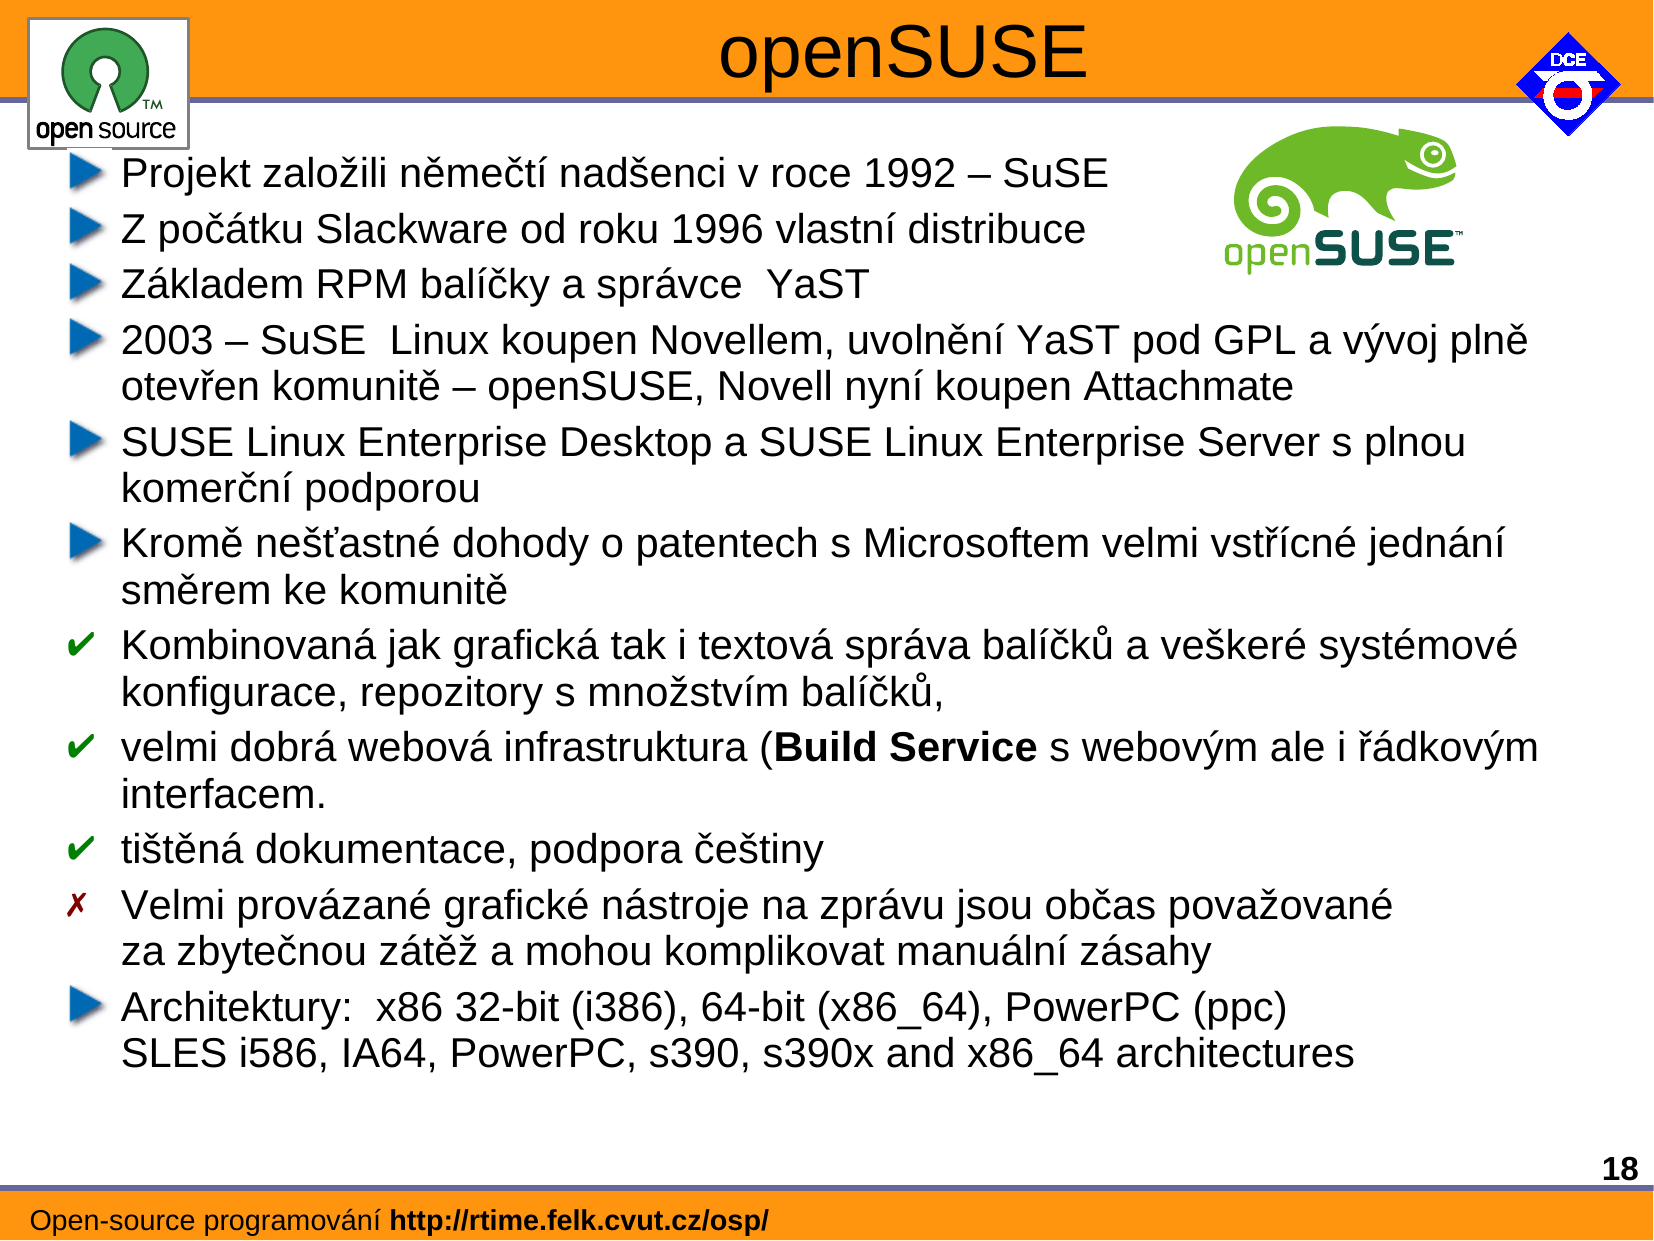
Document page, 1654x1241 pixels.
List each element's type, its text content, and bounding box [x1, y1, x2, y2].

text_box [1425, 230, 1455, 266]
text_box [1388, 230, 1420, 266]
text_box [1270, 244, 1288, 266]
text_box [1351, 230, 1383, 266]
text_box [1455, 231, 1463, 236]
text_box [1315, 230, 1346, 266]
list Projekt založili němečtí nadšenci v roce 1992 – SuSE Z počátku Slackware od roku 1996 vlastní distribuce Základem RPM balíčky a správce YaST 2003 – SuSE Linux koupen Novellem, uvolnění YaST pod GPL a vývoj plně otevřen komunitě – openSUSE, Novell nyní koupen Attachmate SUSE Linux Enterprise Desktop a SUSE Linux Enterprise Server s plnou komerční podporou Kromě nešťastné dohody o patentech s Microsoftem velmi vstřícné jednání směrem ke komunitě Kombinovaná jak grafická tak i textová správa balíčků a veškeré systémové konfigurace, repozitory s množstvím balíčků, velmi dobrá webová infrastruktura (Build Service s webovým ale i řádkovým interfacem. tištěná dokumentace, podpora češtiny Velmi provázané grafické nástroje na zprávu jsou občas považované za zbytečnou zátěž a mohou komplikovat manuální zásahy Architektury: x86 32-bit (i386), 64-bit (x86_64), PowerPC (ppc) SLES i586, IA64, PowerPC, s390, s390x and x86_64 architectures [49, 150, 1613, 1199]
text_box [1247, 243, 1266, 276]
text_box [1291, 243, 1310, 266]
text_box [1224, 244, 1243, 266]
title openSUSE [178, 4, 1631, 98]
text_box [1234, 126, 1457, 237]
